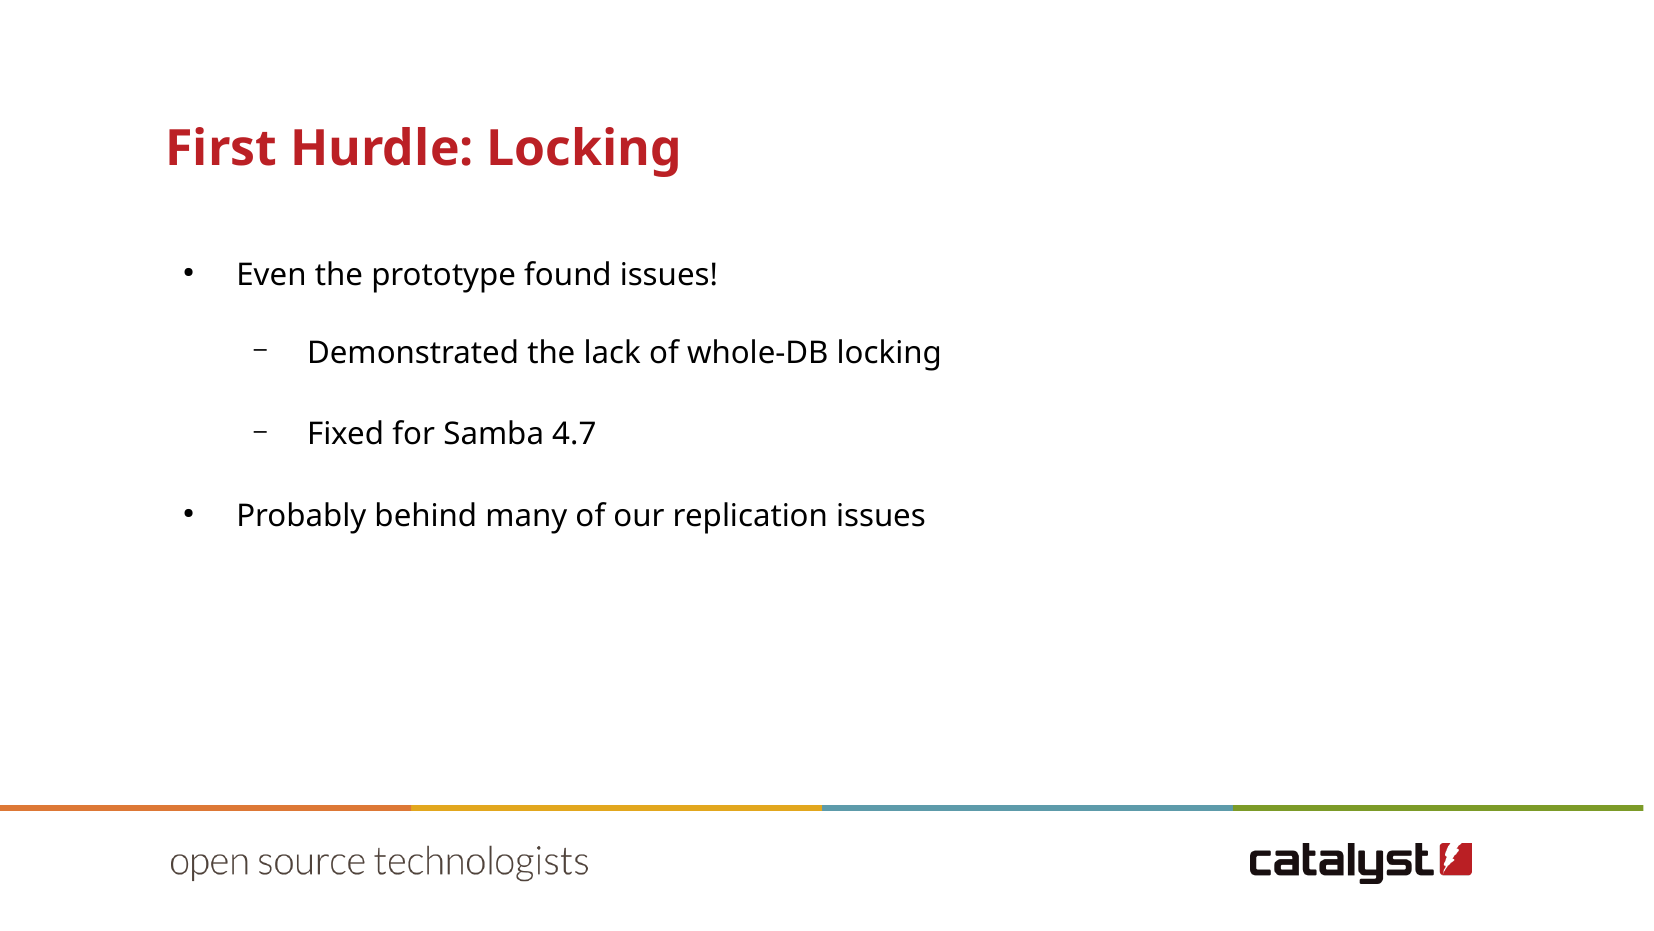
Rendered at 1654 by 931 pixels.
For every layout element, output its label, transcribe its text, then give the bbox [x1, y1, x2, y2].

picture [0, 805, 1644, 884]
title First Hurdle: Locking [165, 68, 1489, 224]
list Even the prototype found issues! Demonstrated the lack of whole-DB locking Fixed for Samba 4.7 Probably behind many of our replication issues [165, 230, 1489, 770]
